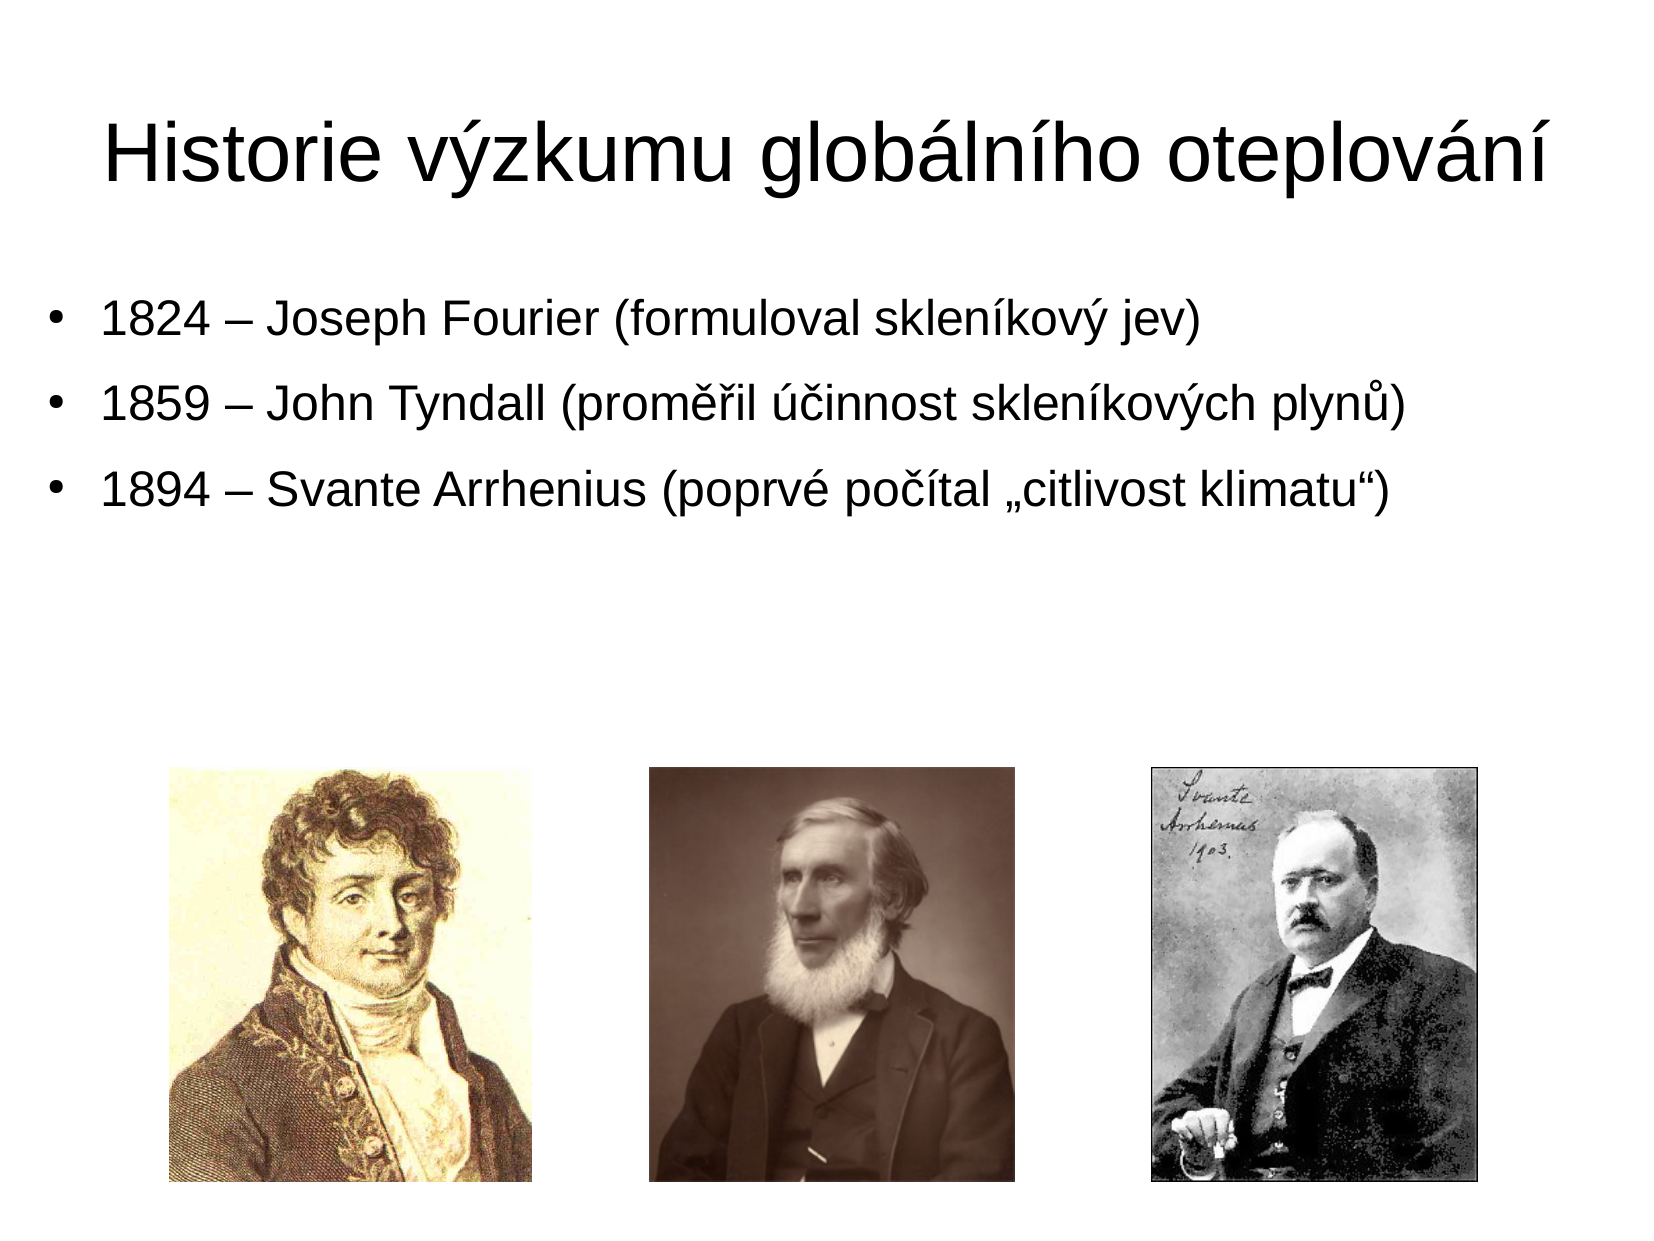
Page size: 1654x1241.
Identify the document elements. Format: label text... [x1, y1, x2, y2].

picture [649, 767, 1015, 1182]
picture [1151, 767, 1478, 1182]
title Historie výzkumu globálního oteplování [29, 106, 1625, 200]
picture [169, 767, 532, 1182]
list 1824 – Joseph Fourier (formuloval skleníkový jev) 1859 – John Tyndall (proměřil účinnost skleníkových plynů) 1894 – Svante Arrhenius (poprvé počítal „citlivost klimatu“) [29, 290, 1654, 519]
